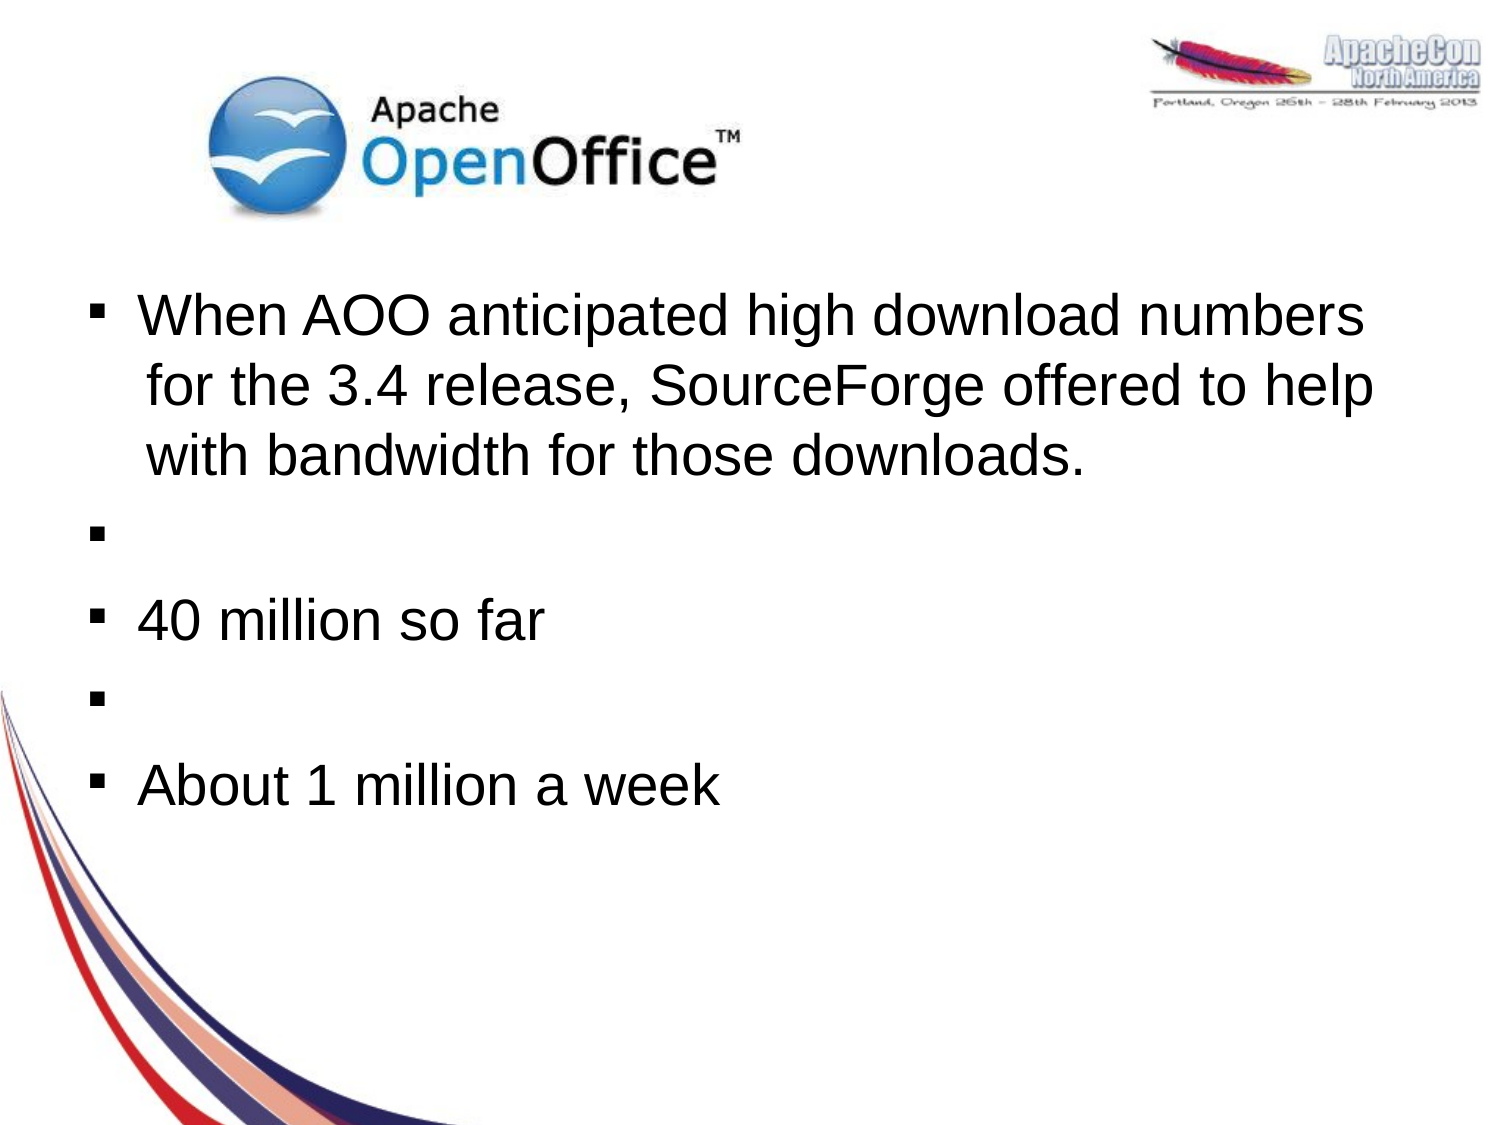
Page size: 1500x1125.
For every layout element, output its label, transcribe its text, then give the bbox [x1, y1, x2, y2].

text_box [167, 47, 776, 249]
list When AOO anticipated high download numbers for the 3.4 release, SourceForge offered to help with bandwidth for those downloads. 40 million so far About 1 million a week [75, 262, 1426, 1078]
picture [0, 0, 1500, 1125]
